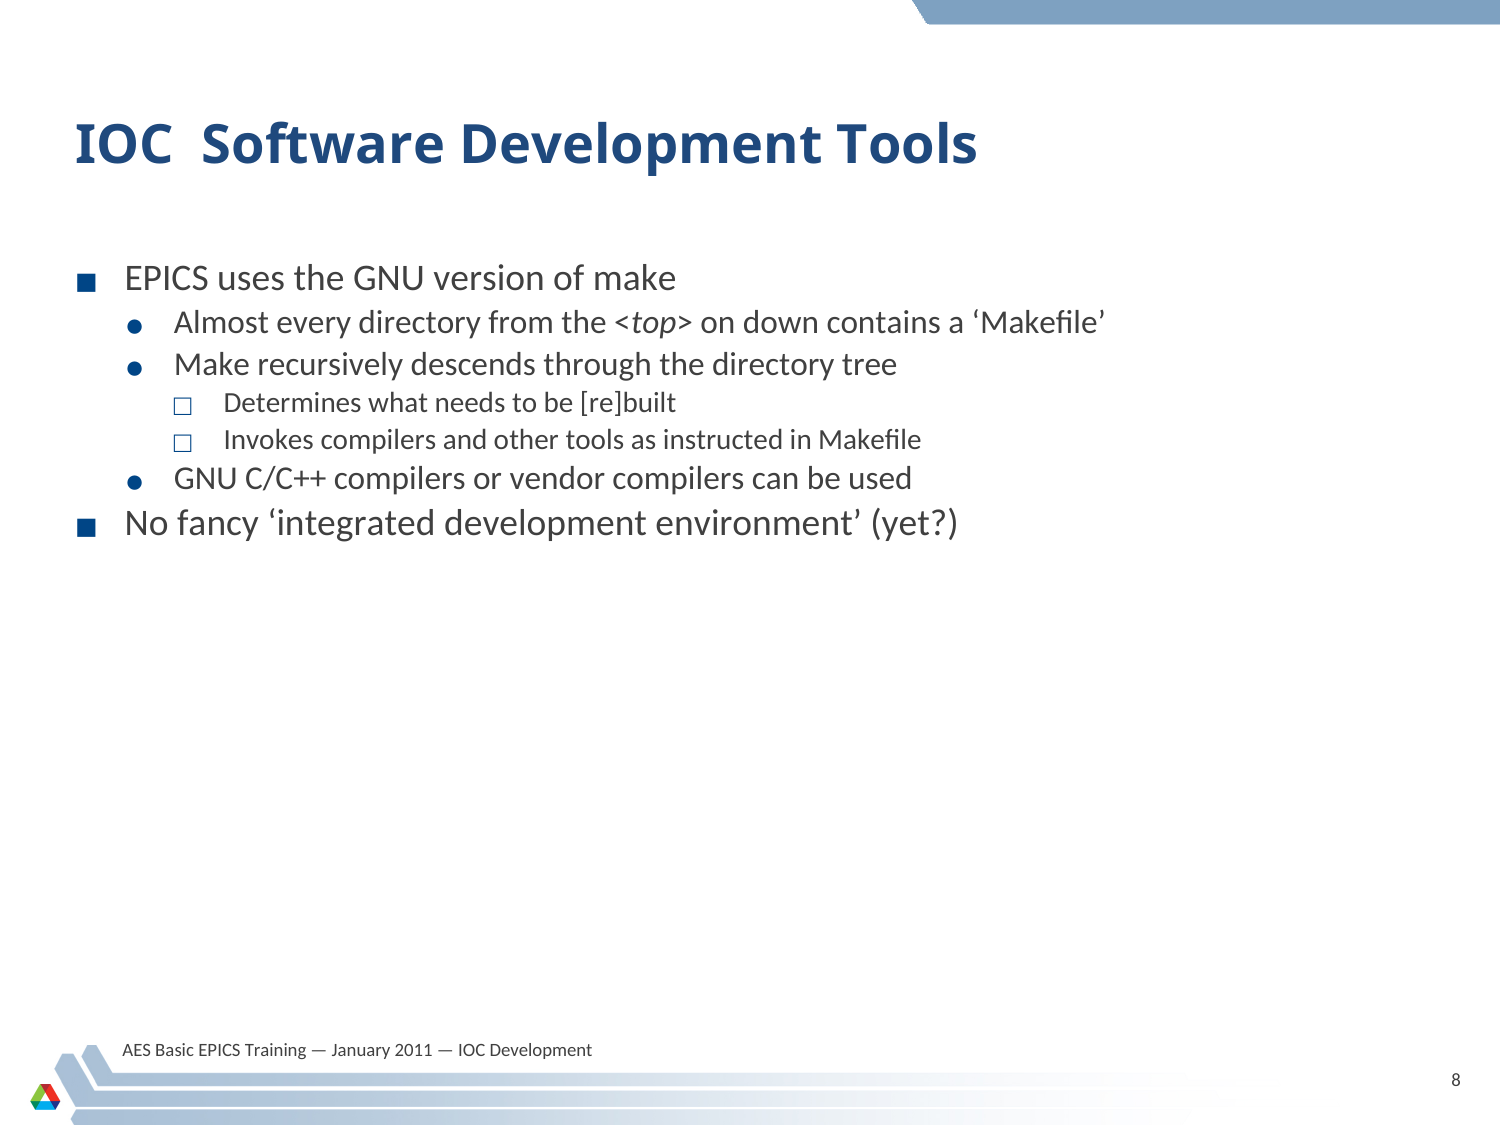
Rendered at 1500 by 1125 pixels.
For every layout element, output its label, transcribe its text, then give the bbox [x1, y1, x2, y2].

picture [0, 1037, 1500, 1125]
picture [0, 0, 1500, 26]
title IOC Software Development Tools [75, 111, 1426, 175]
list EPICS uses the GNU version of make Almost every directory from the <top> on down contains a ‘Makefile’ Make recursively descends through the directory tree Determines what needs to be [re]built Invokes compilers and other tools as instructed in Makefile GNU C/C++ compilers or vendor compilers can be used No fancy ‘integrated development environment’ (yet?) [75, 262, 1426, 583]
